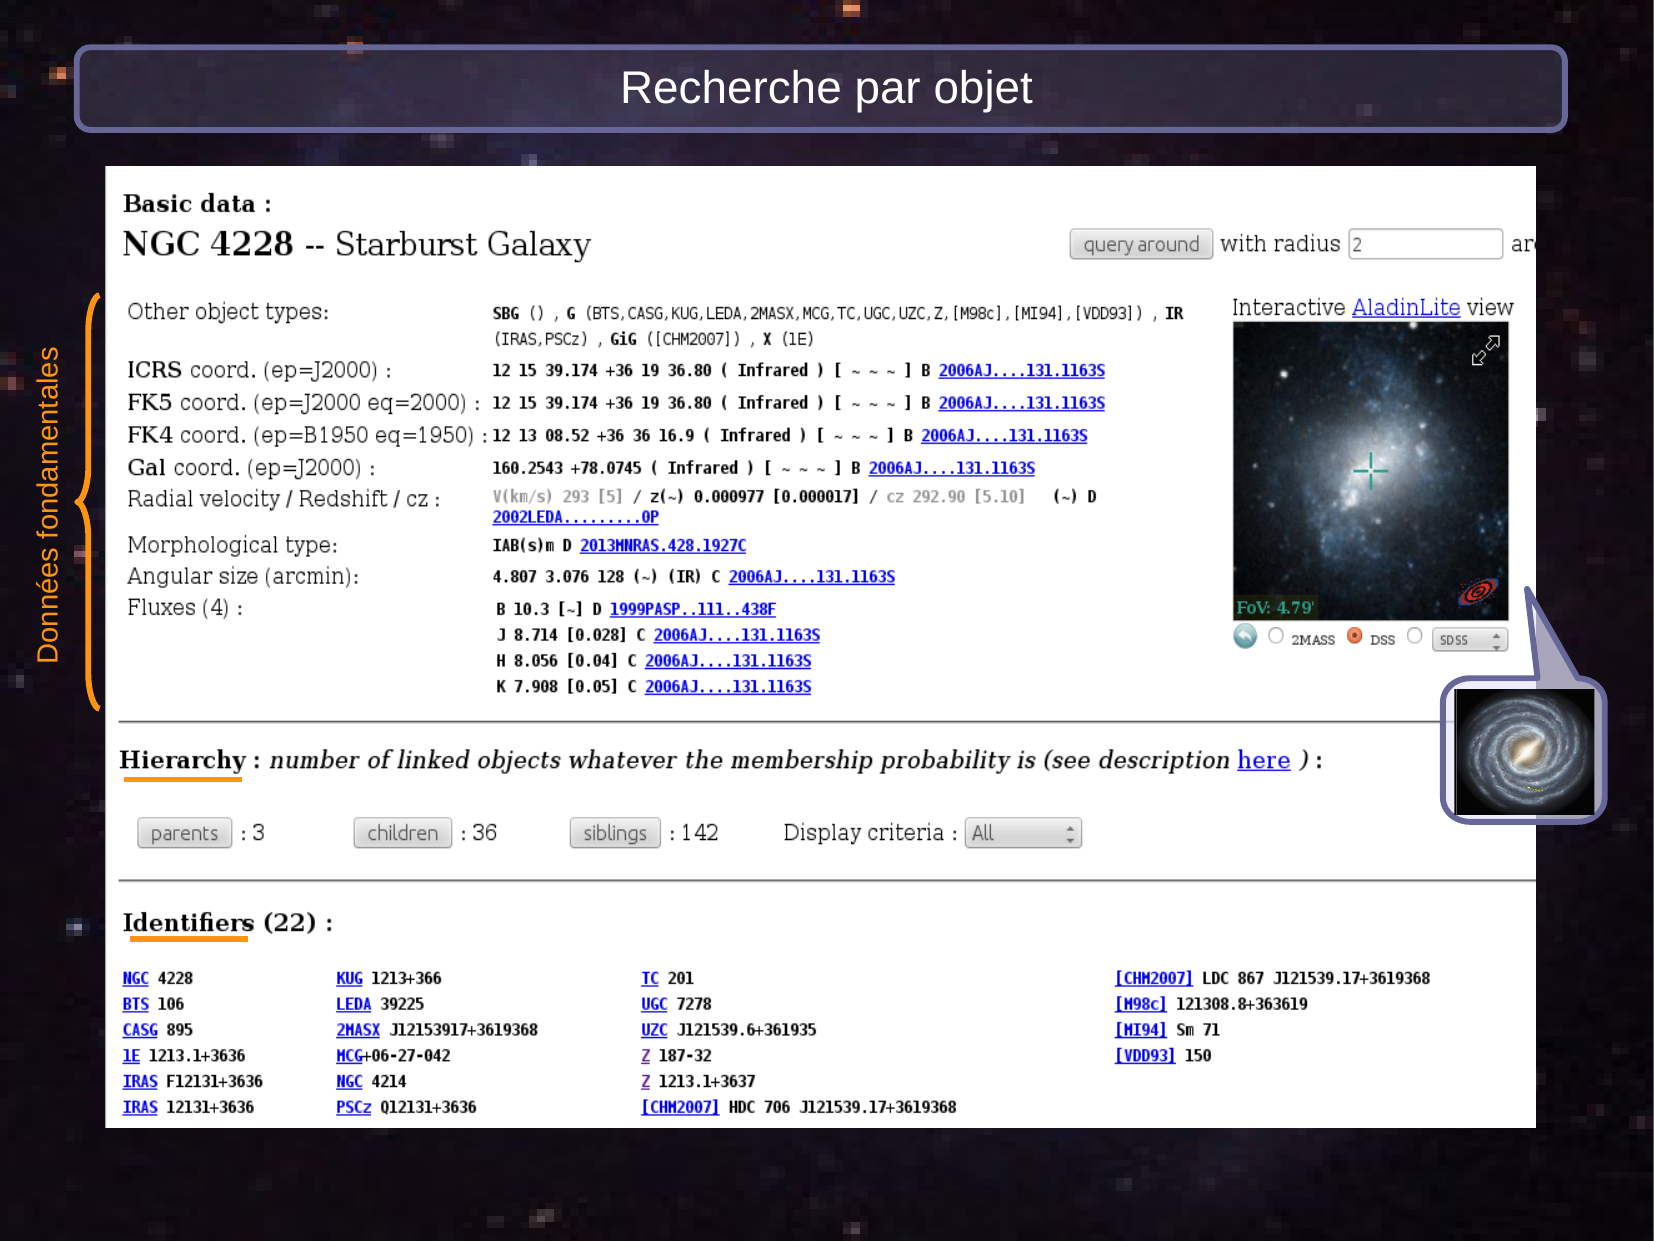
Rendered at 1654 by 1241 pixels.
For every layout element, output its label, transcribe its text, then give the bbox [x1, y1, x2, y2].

text_box [1442, 588, 1605, 822]
picture [0, 0, 1654, 1241]
title Recherche par objet [82, 0, 1571, 192]
text_box [76, 50, 82, 127]
text_box Données fondamentales [23, 147, 72, 680]
